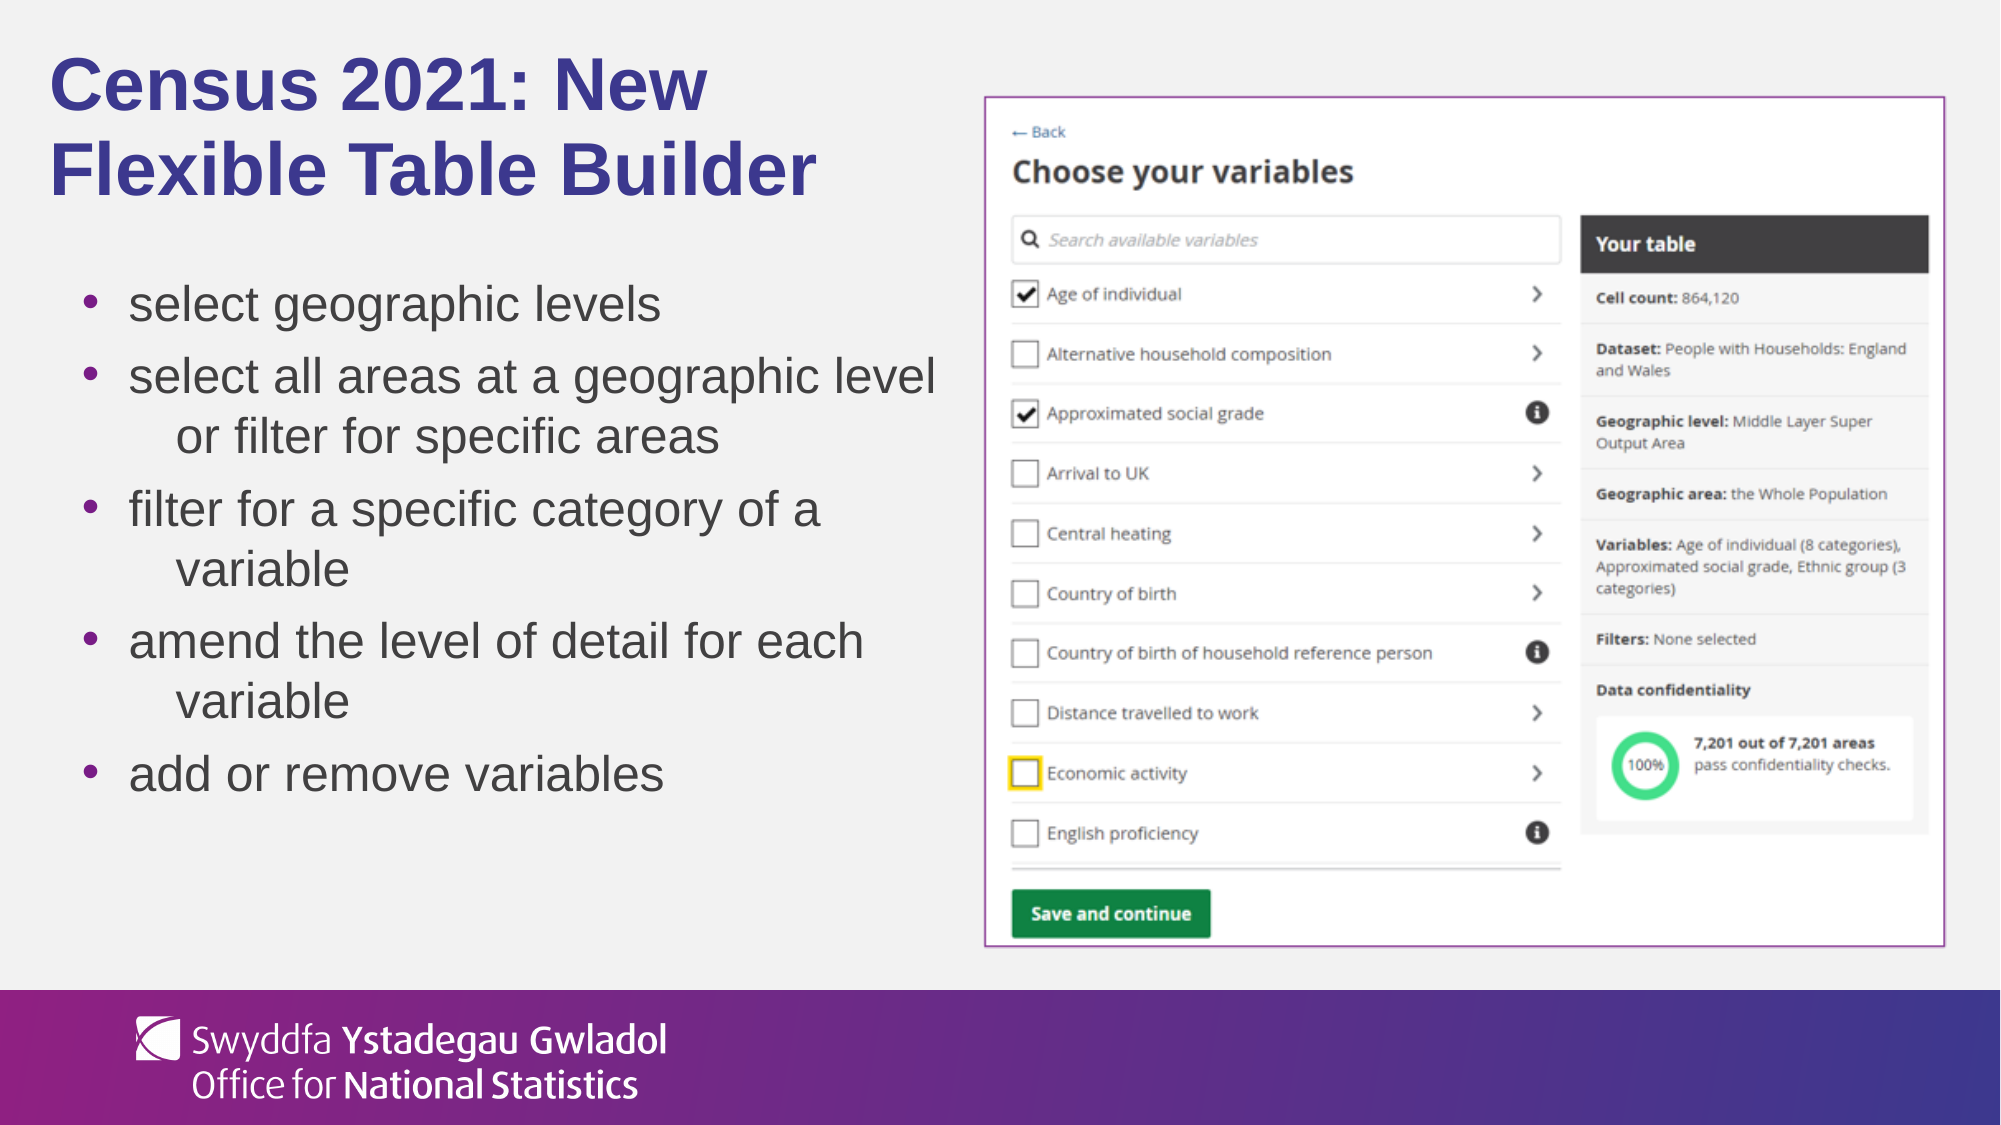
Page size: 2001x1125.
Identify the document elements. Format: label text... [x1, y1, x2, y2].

text_box select geographic levels select all areas at a geographic level or filter for specific areas filter for a specific category of a variable amend the level of detail for each variable add or remove variables [81, 258, 993, 809]
picture [983, 95, 1947, 949]
title Census 2021: New Flexible Table Builder [49, 41, 848, 215]
